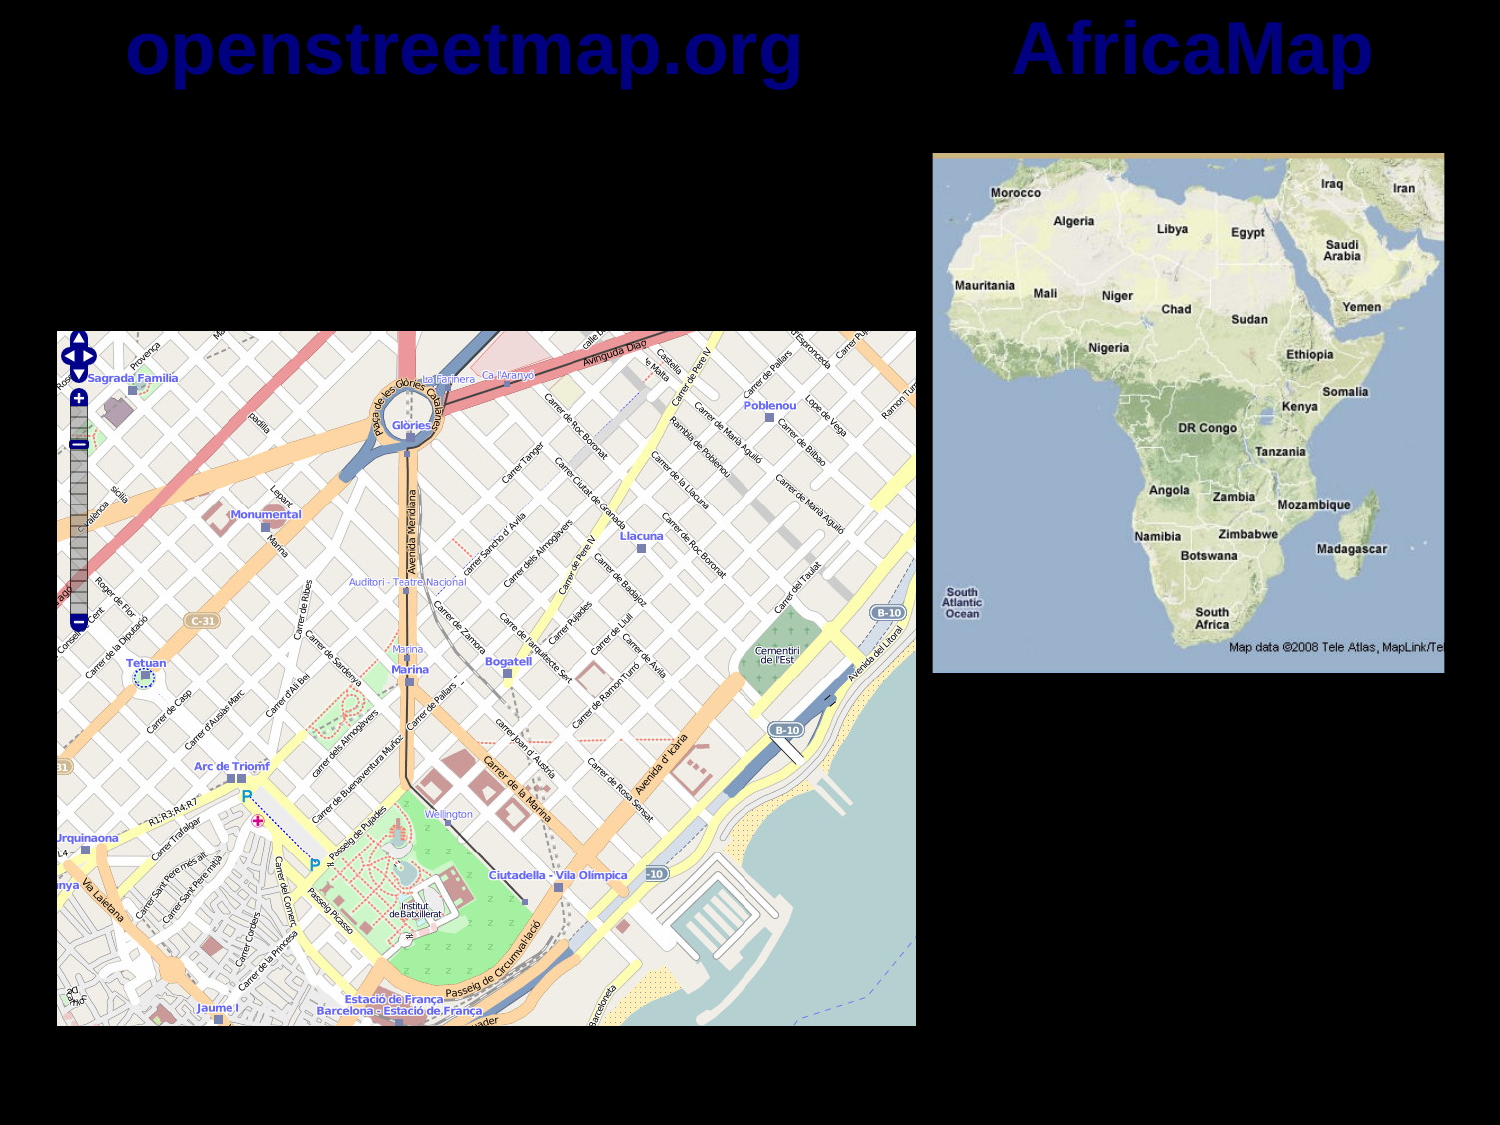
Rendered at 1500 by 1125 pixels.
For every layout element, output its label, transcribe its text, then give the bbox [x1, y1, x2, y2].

title openstreetmap.org AfricaMap [75, 0, 1425, 101]
picture [57, 331, 916, 1026]
picture [932, 153, 1445, 673]
